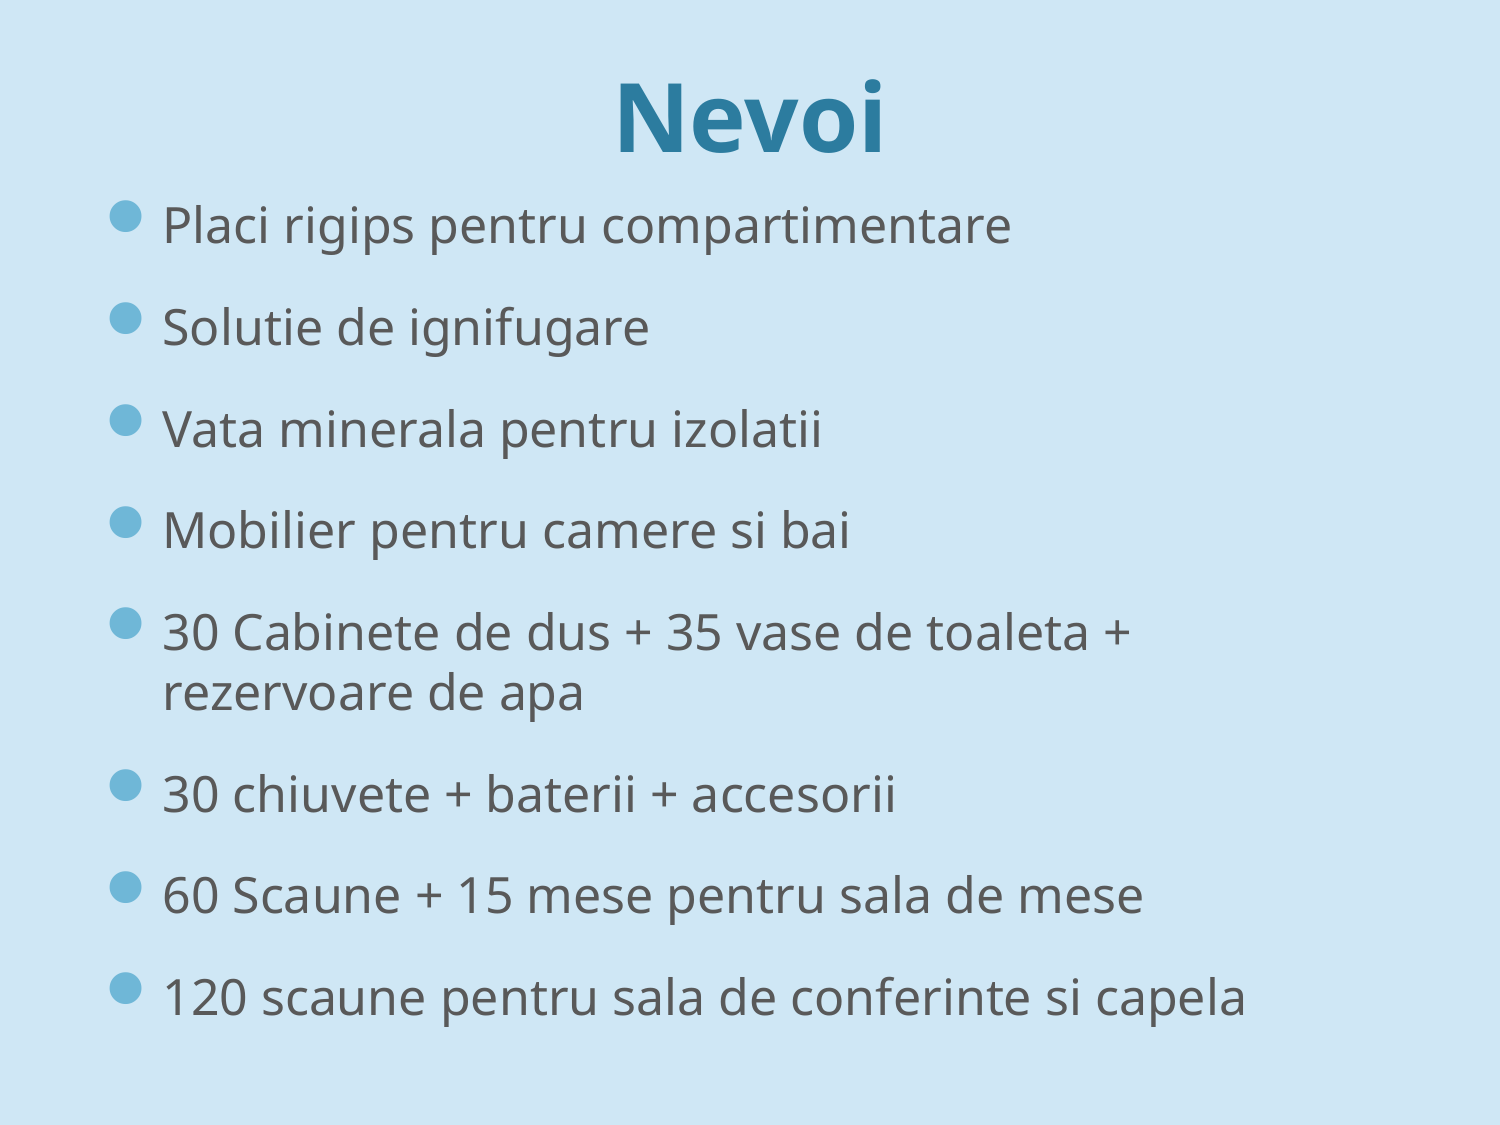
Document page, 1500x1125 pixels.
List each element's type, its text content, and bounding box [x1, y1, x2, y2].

title Nevoi [90, 63, 1410, 180]
list Placi rigips pentru compartimentare Solutie de ignifugare Vata minerala pentru izolatii Mobilier pentru camere si bai 30 Cabinete de dus + 35 vase de toaleta + rezervoare de apa 30 chiuvete + baterii + accesorii 60 Scaune + 15 mese pentru sala de mese 120 scaune pentru sala de conferinte si capela [90, 186, 1410, 1077]
